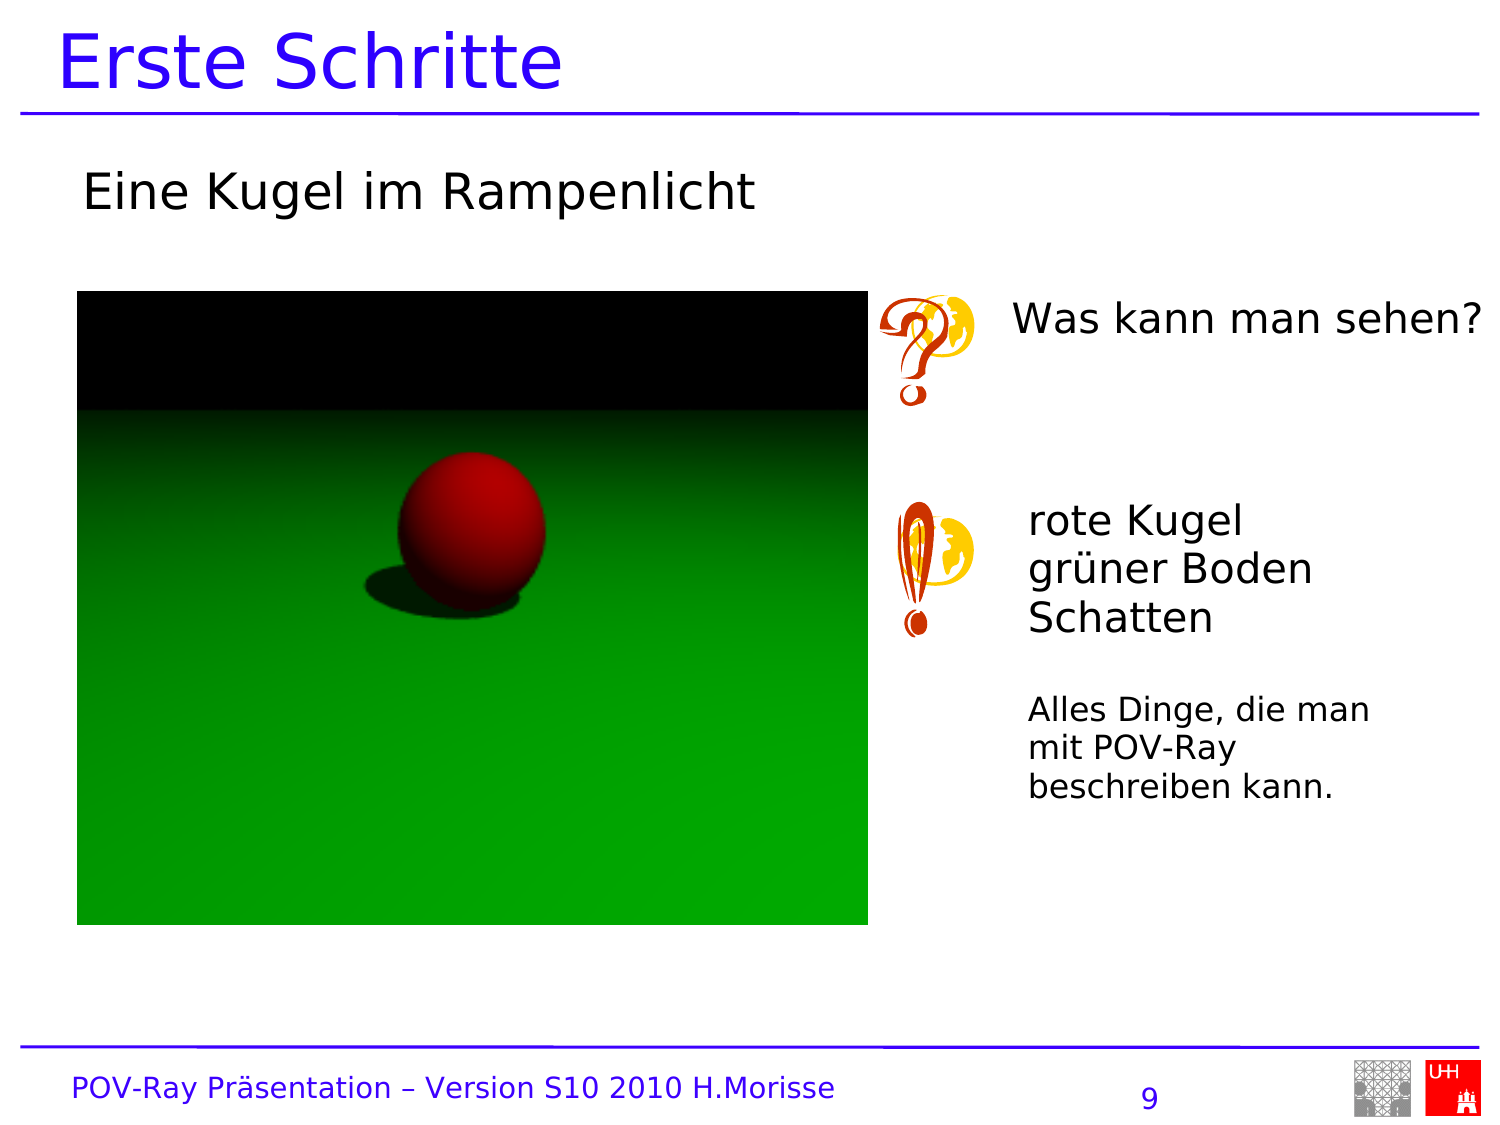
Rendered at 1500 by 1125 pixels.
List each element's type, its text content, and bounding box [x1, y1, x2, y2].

picture [897, 501, 934, 638]
list Was kann man sehen? [997, 295, 1500, 396]
picture [1422, 1058, 1483, 1119]
text_box [879, 295, 975, 380]
text_box Eine Kugel im Rampenlicht [78, 148, 1123, 237]
title Erste Schritte [29, 11, 1152, 114]
text_box rote Kugel grüner Boden Schatten Alles Dinge, die man mit POV-Ray beschreiben kann. [1006, 489, 1418, 814]
text_box [934, 518, 974, 586]
picture [76, 290, 869, 925]
picture [1352, 1058, 1414, 1119]
text_box [900, 384, 927, 407]
